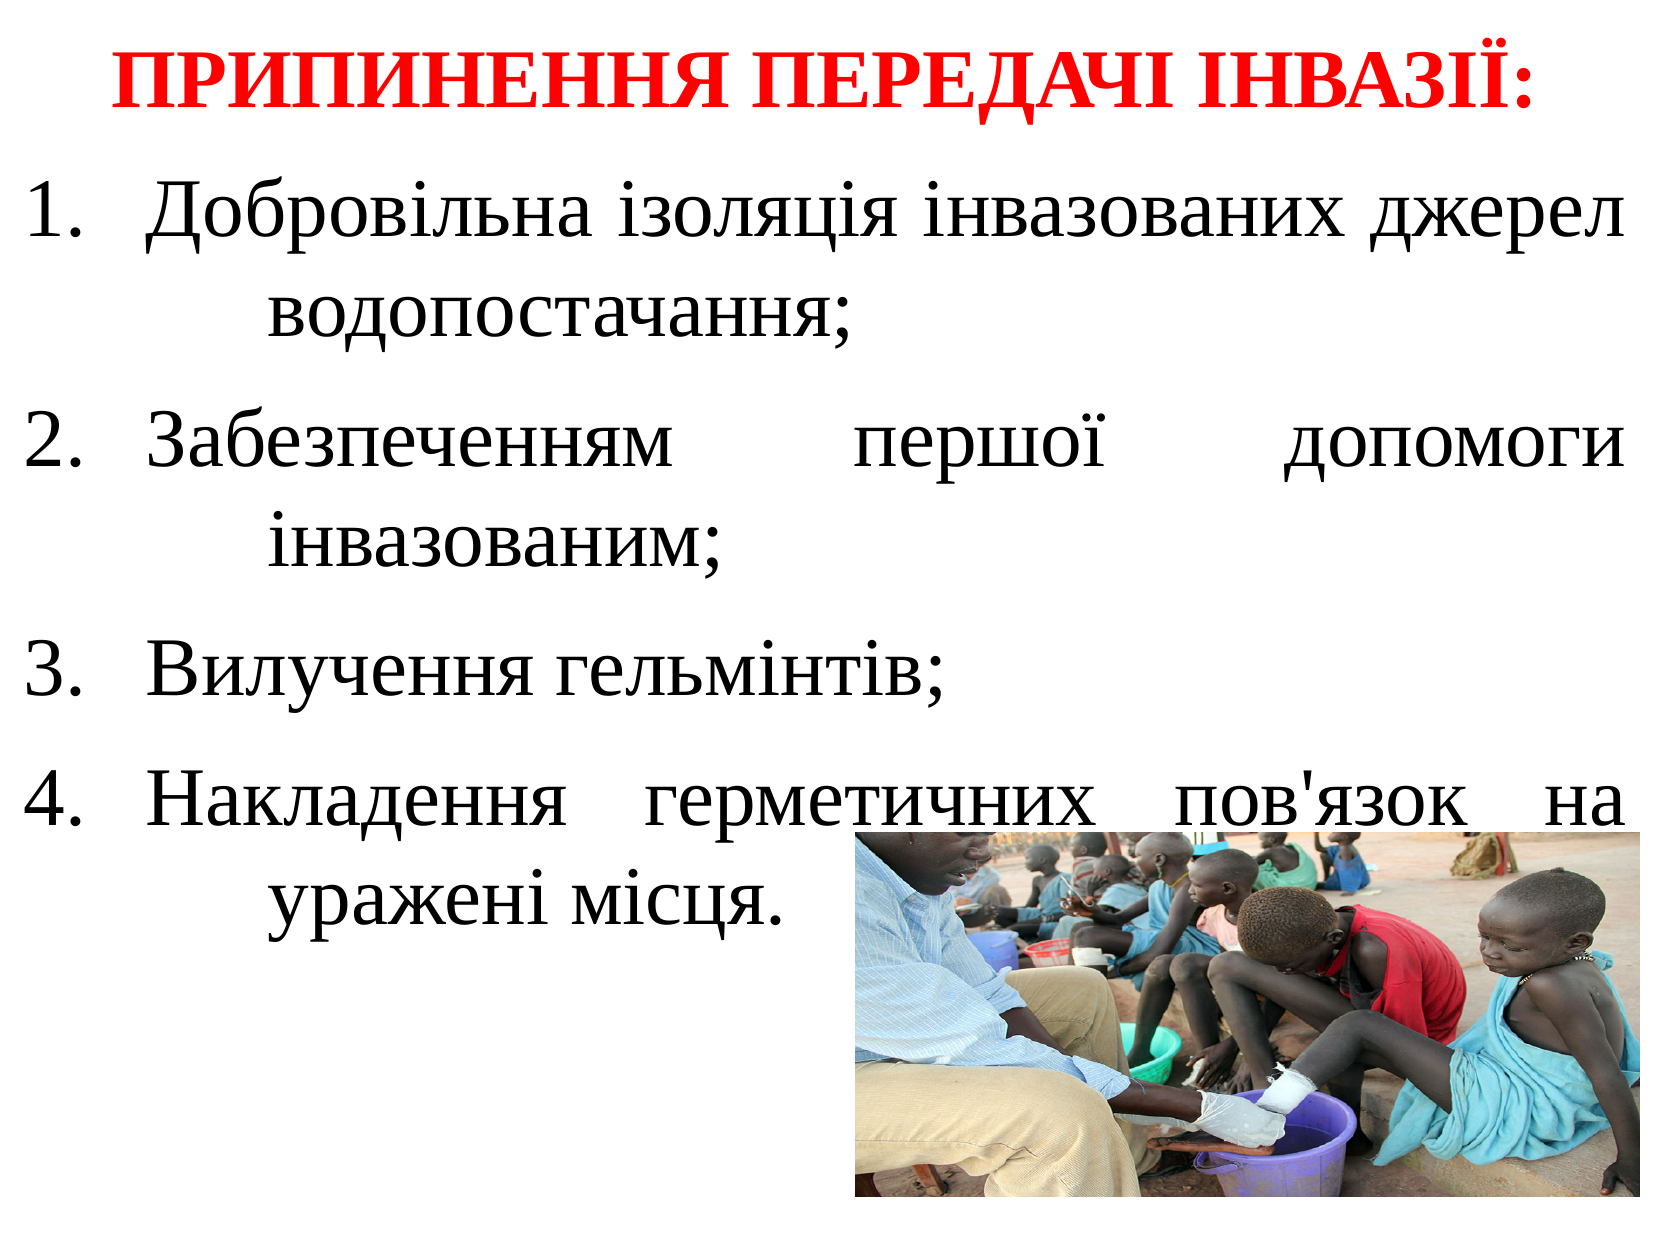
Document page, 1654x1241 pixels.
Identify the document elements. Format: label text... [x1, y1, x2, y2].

list ПРИПИНЕННЯ ПЕРЕДАЧІ ІНВАЗІЇ: Добровільна ізоляція інвазованих джерел водопостачання; Забезпеченням першої допомоги інвазованим; Вилучення гельмінтів; Накладення герметичних пов'язок на уражені місця. [23, 23, 1628, 1197]
picture [855, 832, 1640, 1197]
